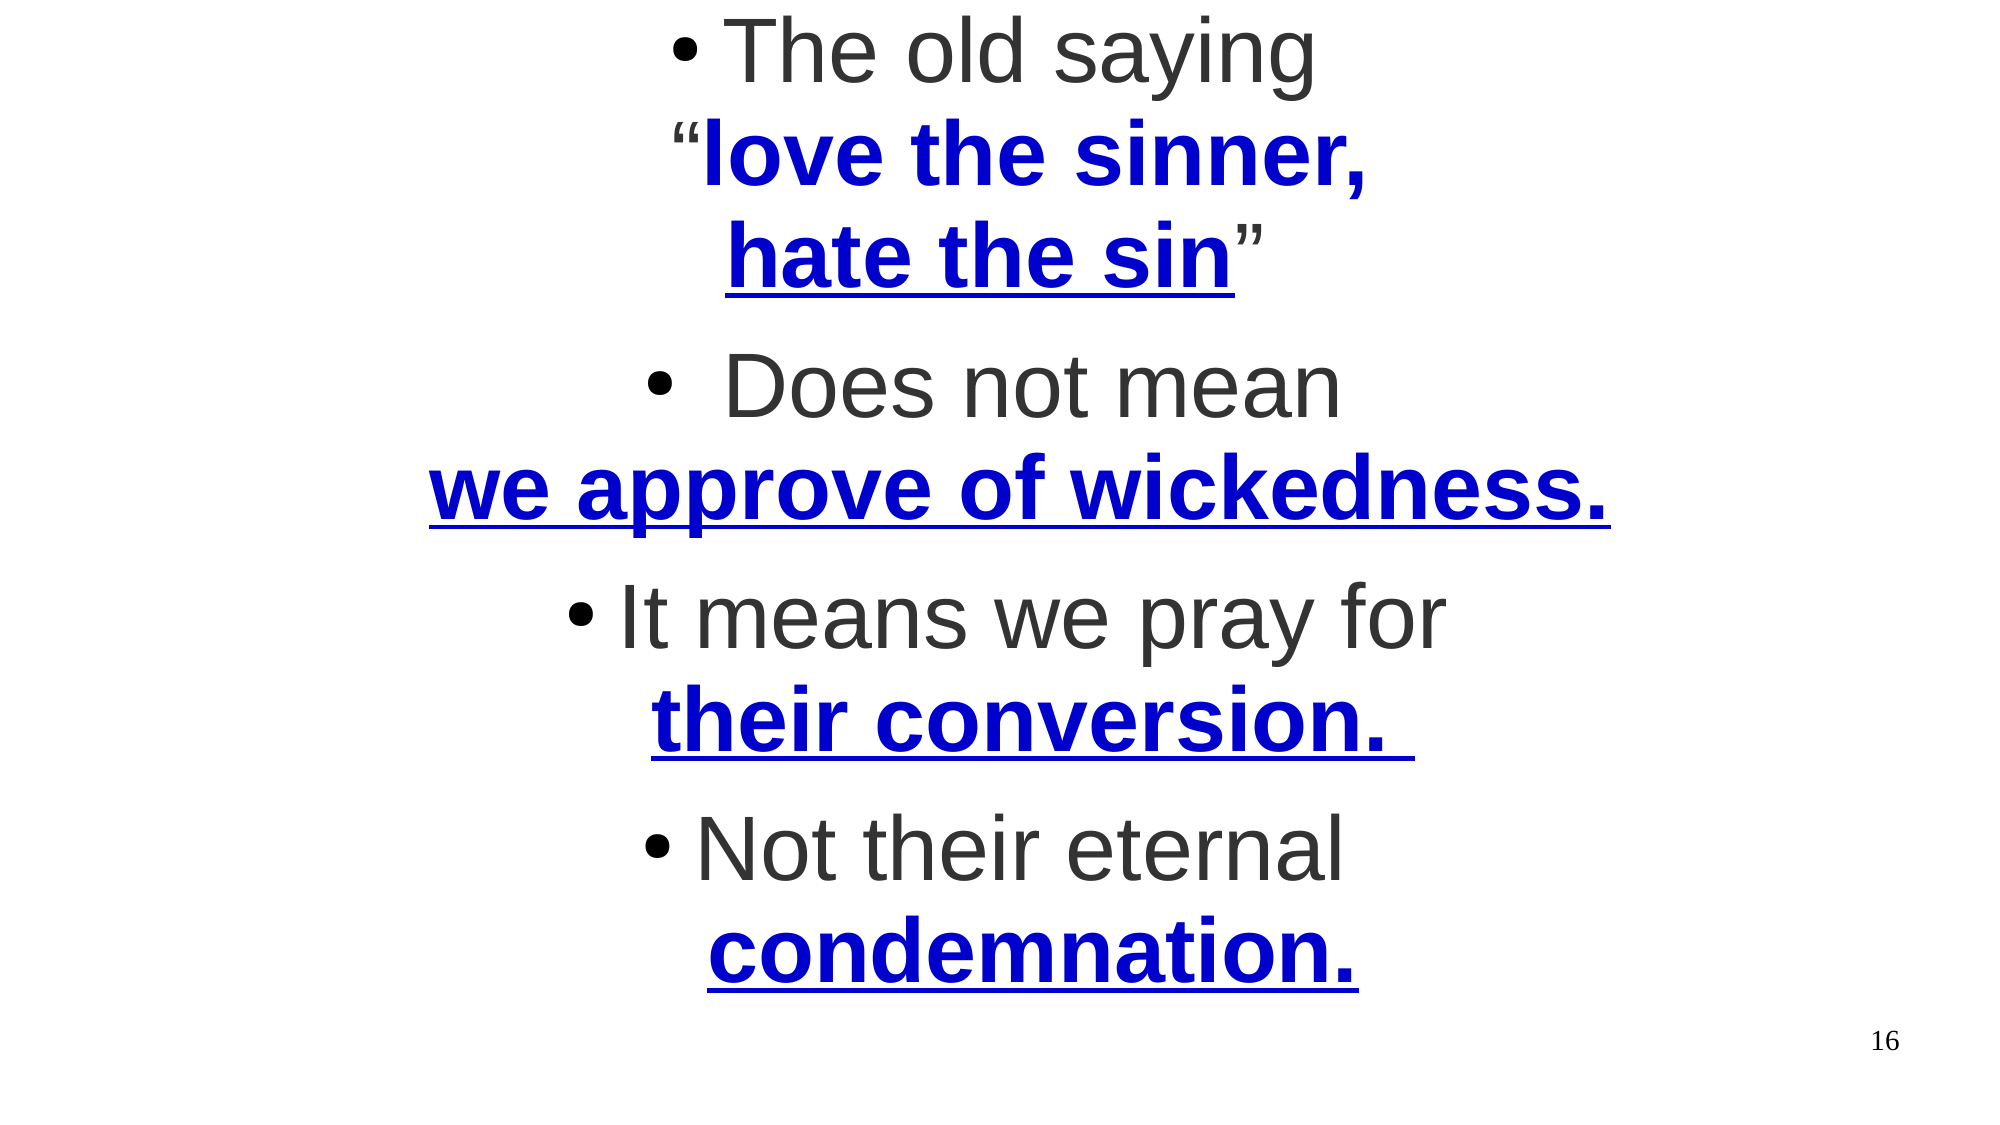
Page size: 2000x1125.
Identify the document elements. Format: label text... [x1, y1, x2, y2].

list The old saying “love the sinner, hate the sin” Does not mean we approve of wickedness. It means we pray for their conversion. Not their eternal condemnation. [0, 0, 1996, 1123]
